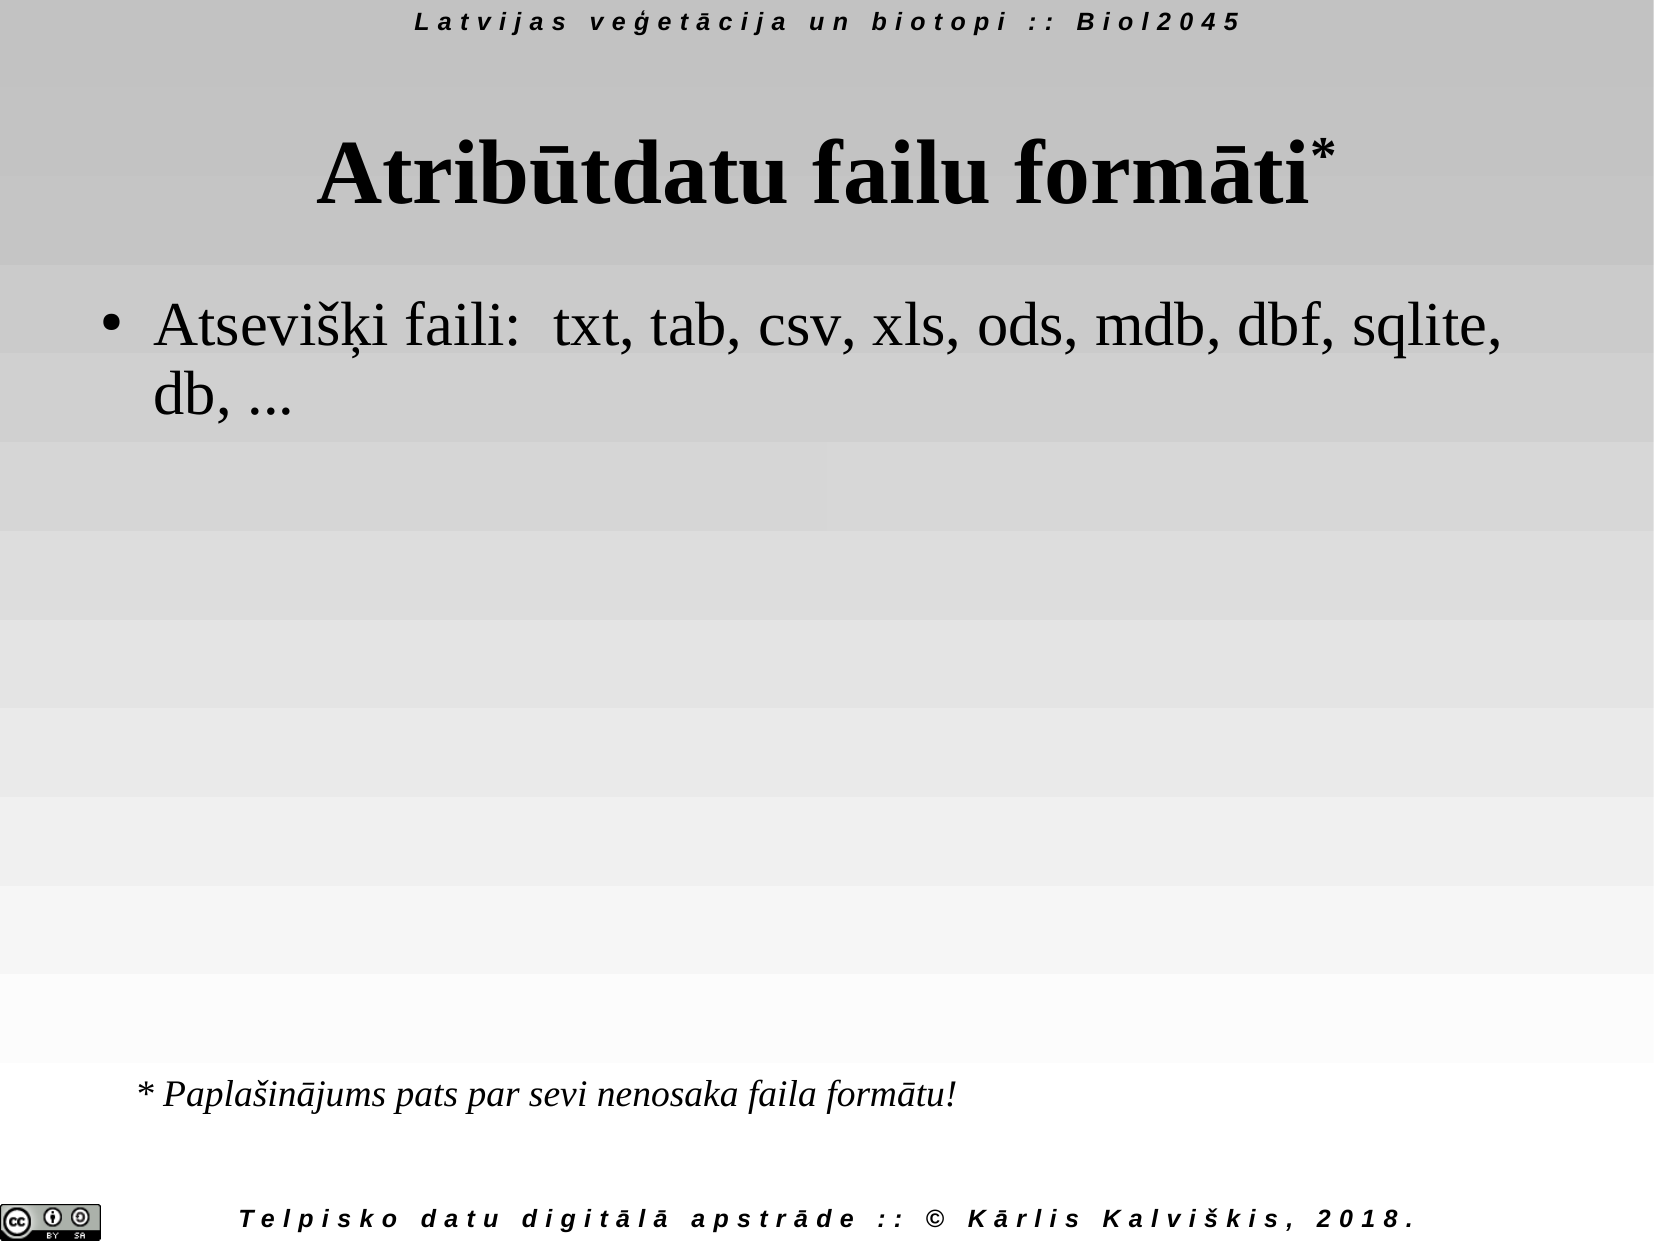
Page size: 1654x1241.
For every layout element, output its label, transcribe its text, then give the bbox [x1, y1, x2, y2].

picture [0, 0, 1654, 1241]
text_box * Paplašinājums pats par sevi nenosaka faila formātu! [120, 1065, 974, 1123]
title Atribūtdatu failu formāti* [29, 49, 1625, 296]
list Atsevišķi faili: txt, tab, csv, xls, ods, mdb, dbf, sqlite, db, ... [82, 289, 1571, 1113]
